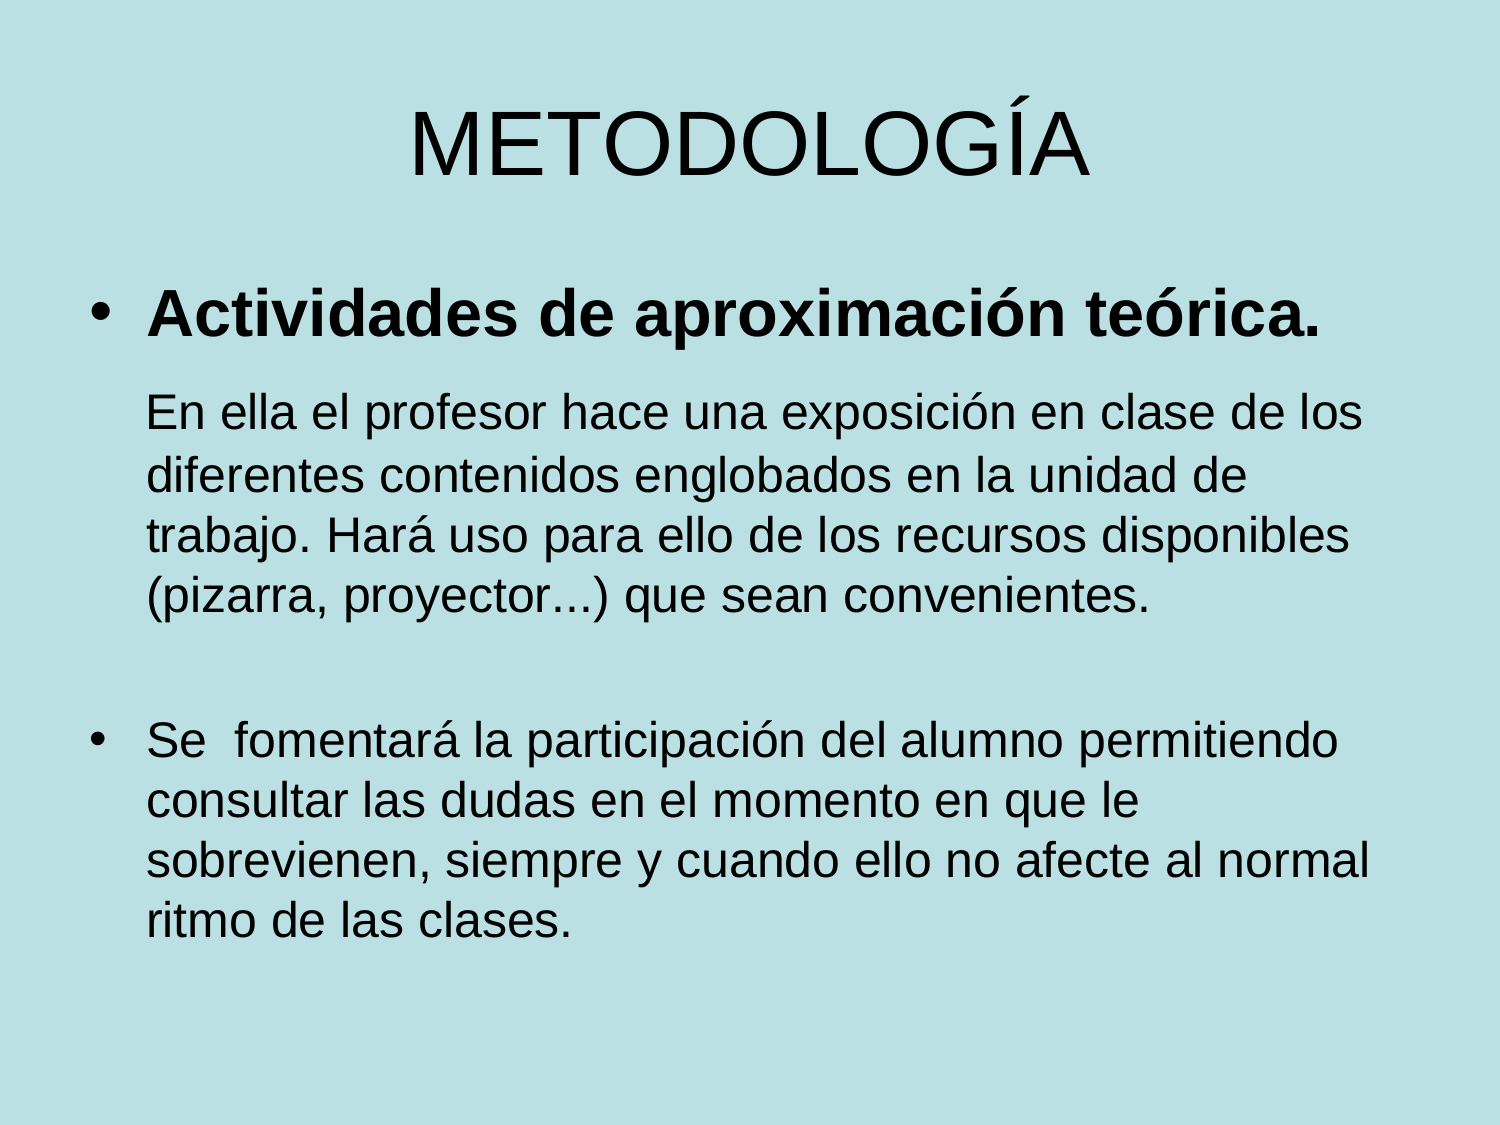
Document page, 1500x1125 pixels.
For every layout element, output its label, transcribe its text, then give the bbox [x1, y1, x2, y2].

list Actividades de aproximación teórica. En ella el profesor hace una exposición en clase de los diferentes contenidos englobados en la unidad de trabajo. Hará uso para ello de los recursos disponibles (pizarra, proyector...) que sean convenientes. Se fomentará la participación del alumno permitiendo consultar las dudas en el momento en que le sobrevienen, siempre y cuando ello no afecte al normal ritmo de las clases. [75, 262, 1426, 1006]
title METODOLOGÍA [75, 45, 1426, 233]
